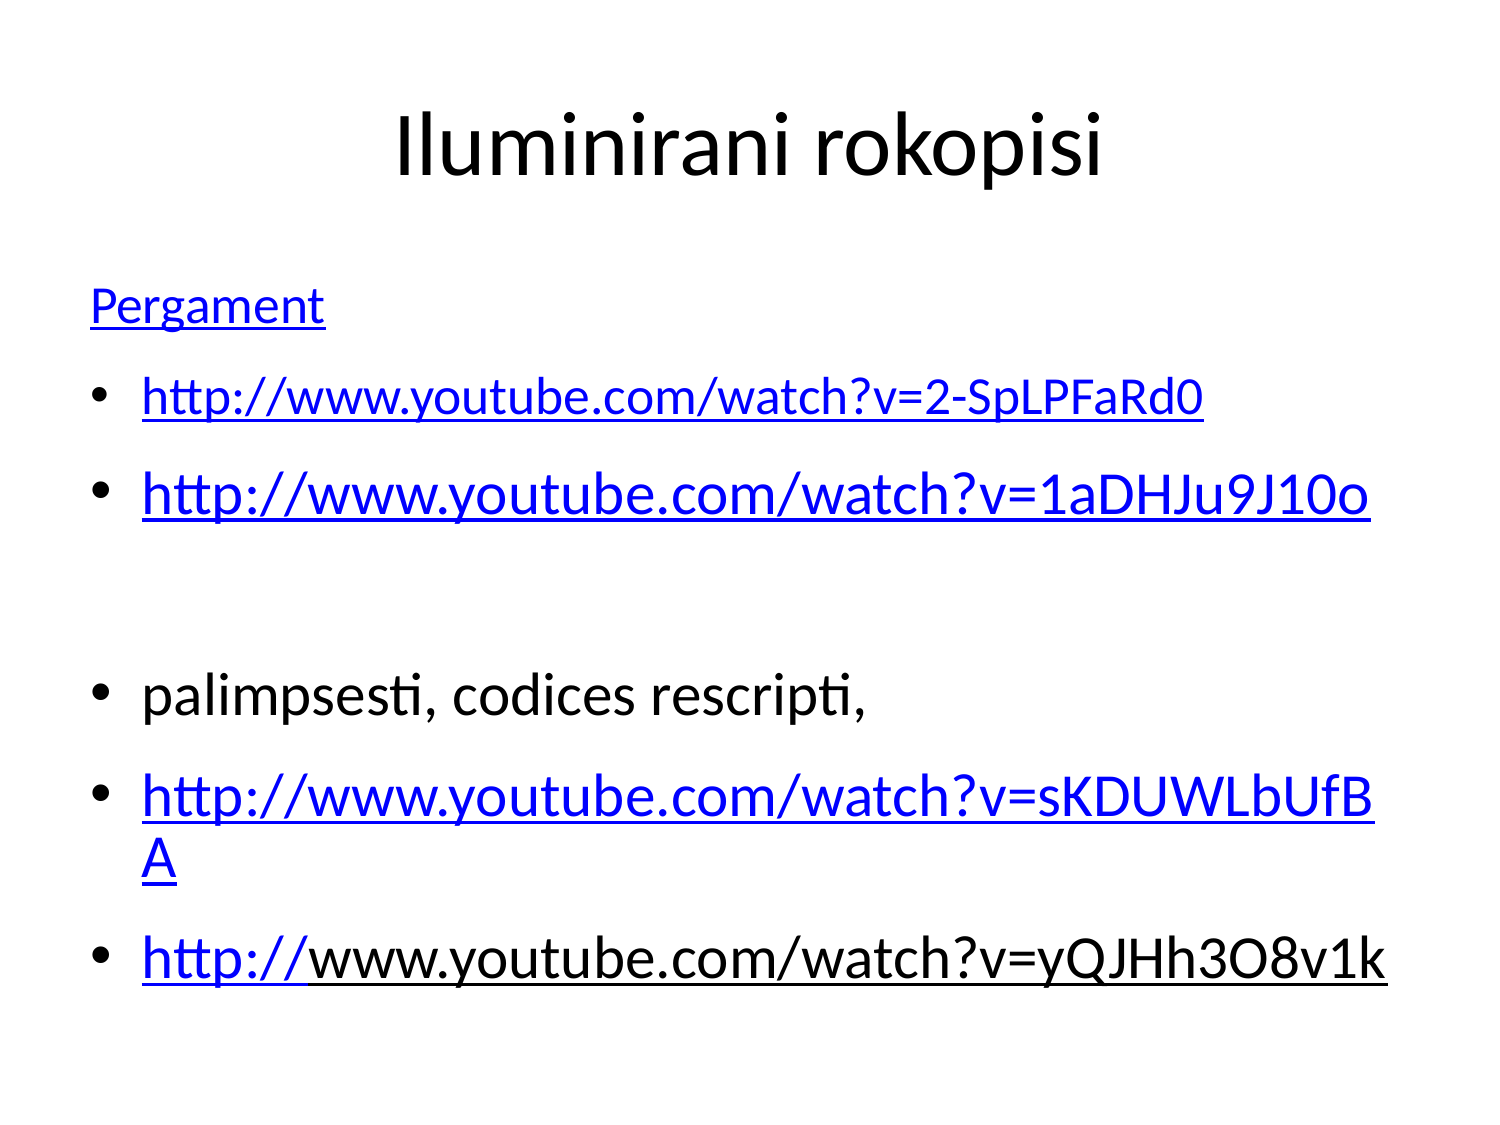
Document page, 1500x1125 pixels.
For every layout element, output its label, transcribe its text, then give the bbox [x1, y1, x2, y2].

title Iluminirani rokopisi [75, 45, 1425, 233]
list Pergament http://www.youtube.com/watch?v=2-SpLPFaRd0 http://www.youtube.com/watch?v=1aDHJu9J10o palimpsesti, codices rescripti, http://www.youtube.com/watch?v=sKDUWLbUfBA http://www.youtube.com/watch?v=yQJHh3O8v1k [75, 262, 1425, 1005]
